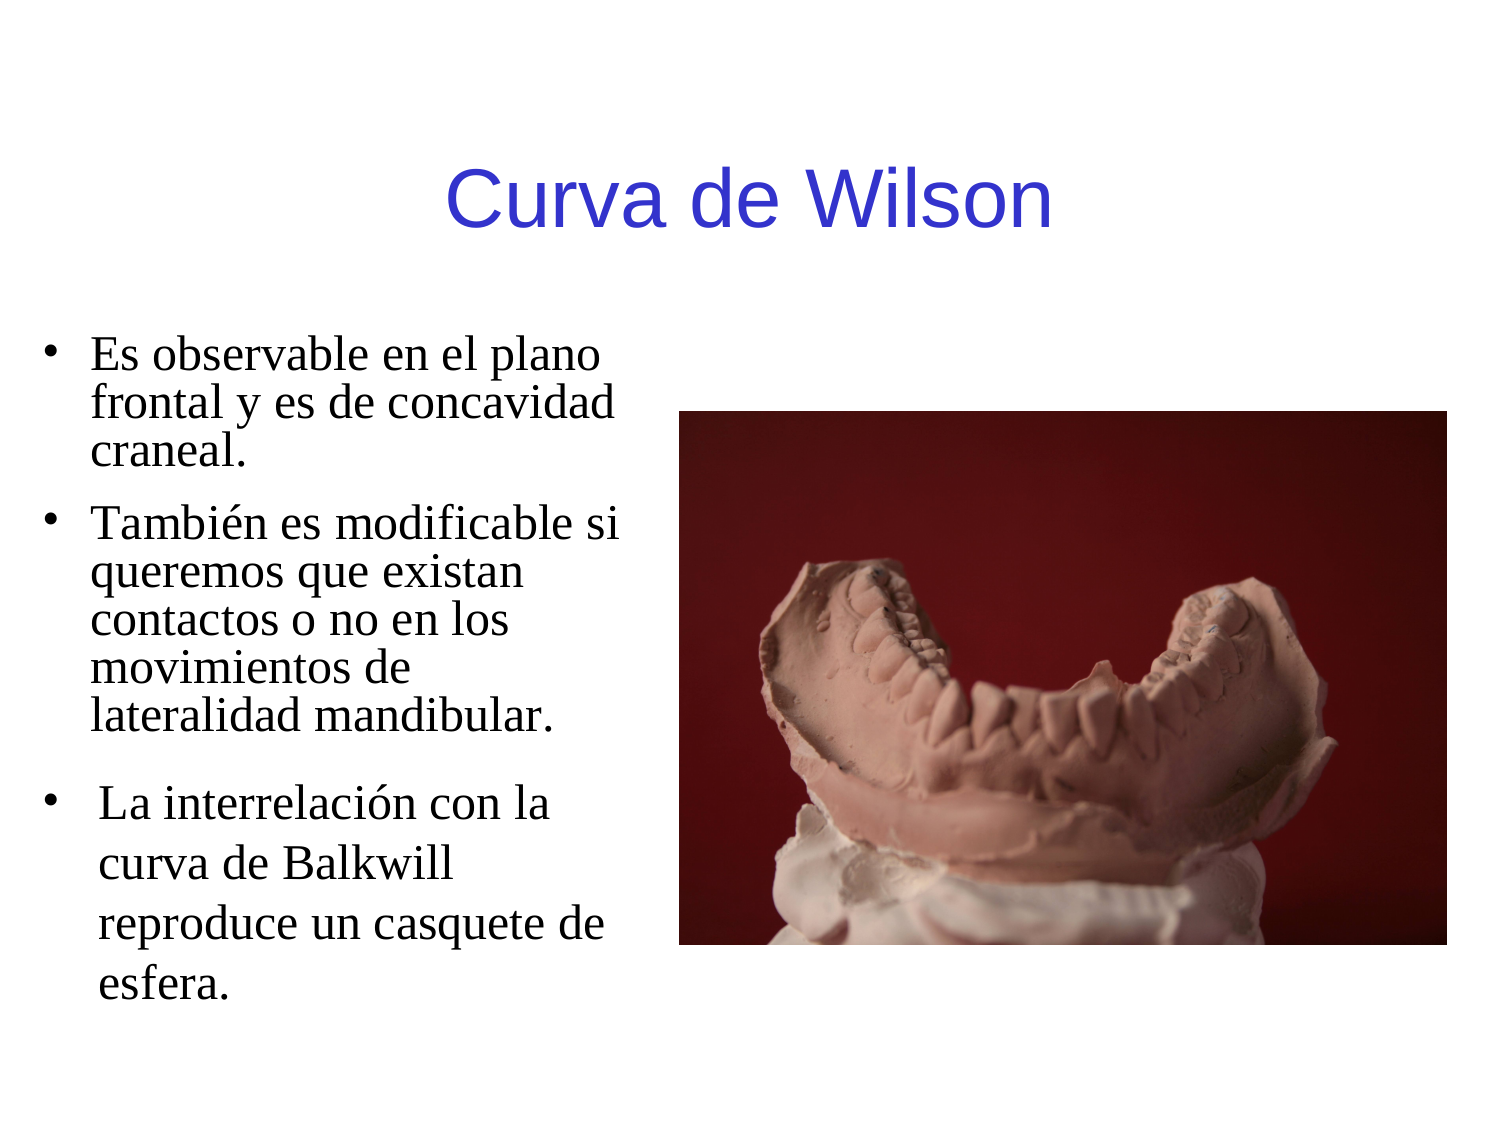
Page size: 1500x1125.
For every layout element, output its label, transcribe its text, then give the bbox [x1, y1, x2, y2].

list Es observable en el plano frontal y es de concavidad craneal. También es modificable si queremos que existan contactos o no en los movimientos de lateralidad mandibular. La interrelación con la curva de Balkwill reproduce un casquete de esfera. [27, 324, 650, 1068]
title Curva de Wilson [112, 68, 1388, 319]
picture [679, 411, 1447, 945]
